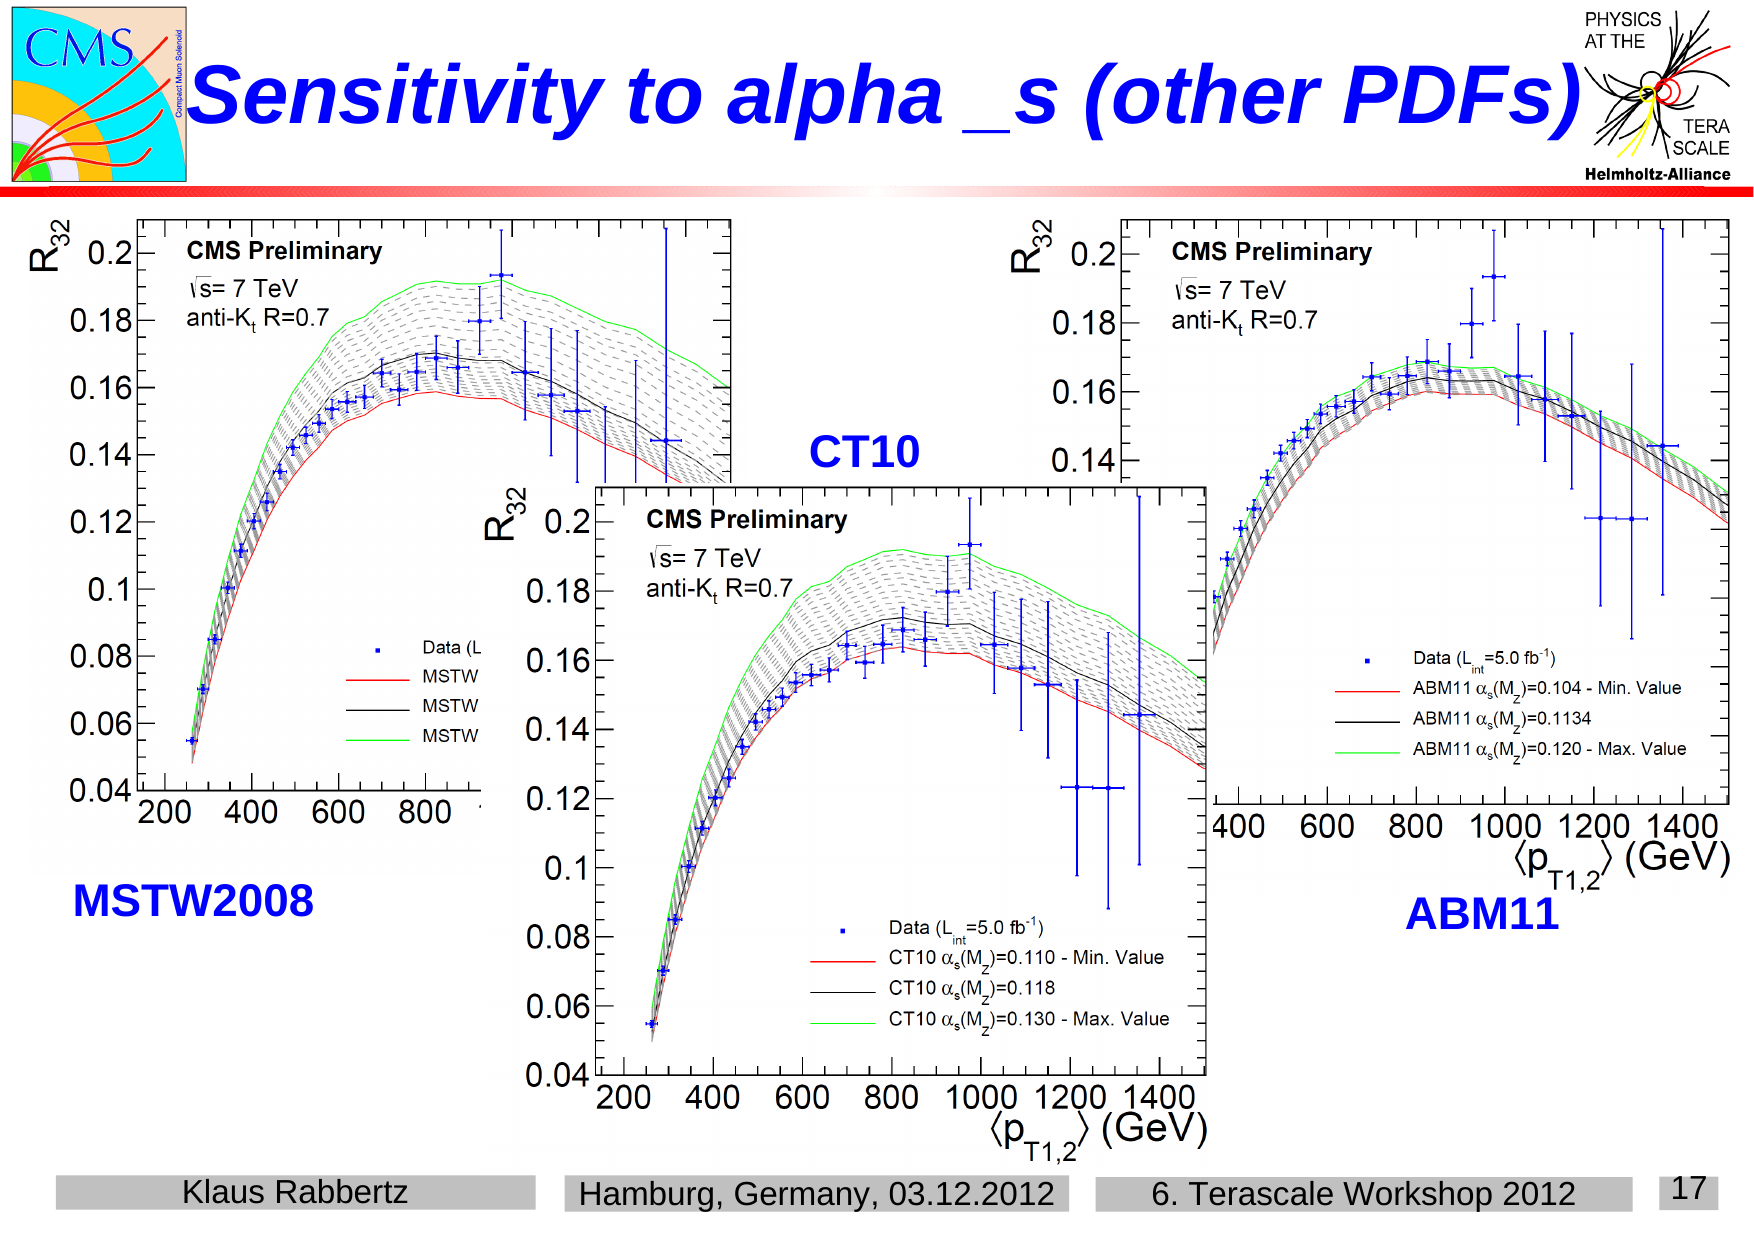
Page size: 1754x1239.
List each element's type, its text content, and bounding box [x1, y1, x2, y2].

picture [1570, 3, 1744, 191]
text_box ABM11 [1393, 882, 1572, 946]
text_box MSTW2008 [60, 869, 328, 933]
picture [26, 215, 1743, 1170]
title Sensitivity to alpha _s (other PDFs) [186, 18, 1585, 172]
picture [11, 6, 187, 182]
text_box CT10 [797, 419, 934, 484]
